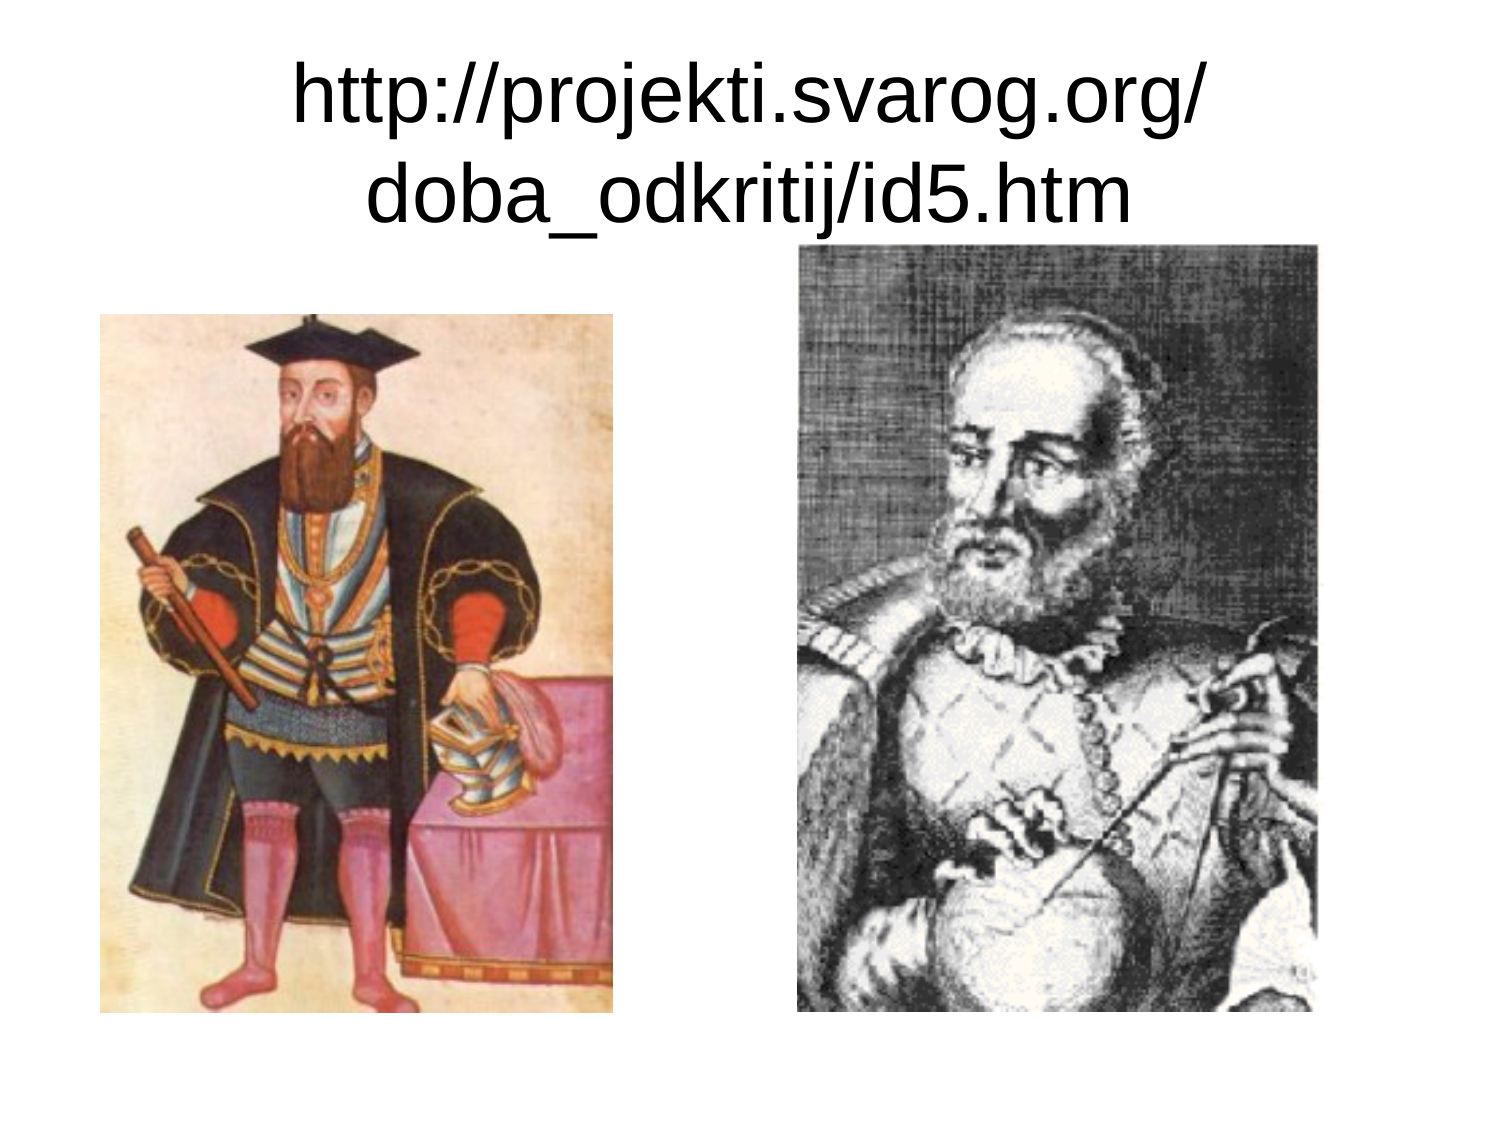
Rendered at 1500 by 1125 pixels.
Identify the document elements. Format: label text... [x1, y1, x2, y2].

picture [100, 314, 613, 1013]
picture [797, 243, 1324, 1012]
title http://projekti.svarog.org/doba_odkritij/id5.htm [75, 45, 1425, 233]
